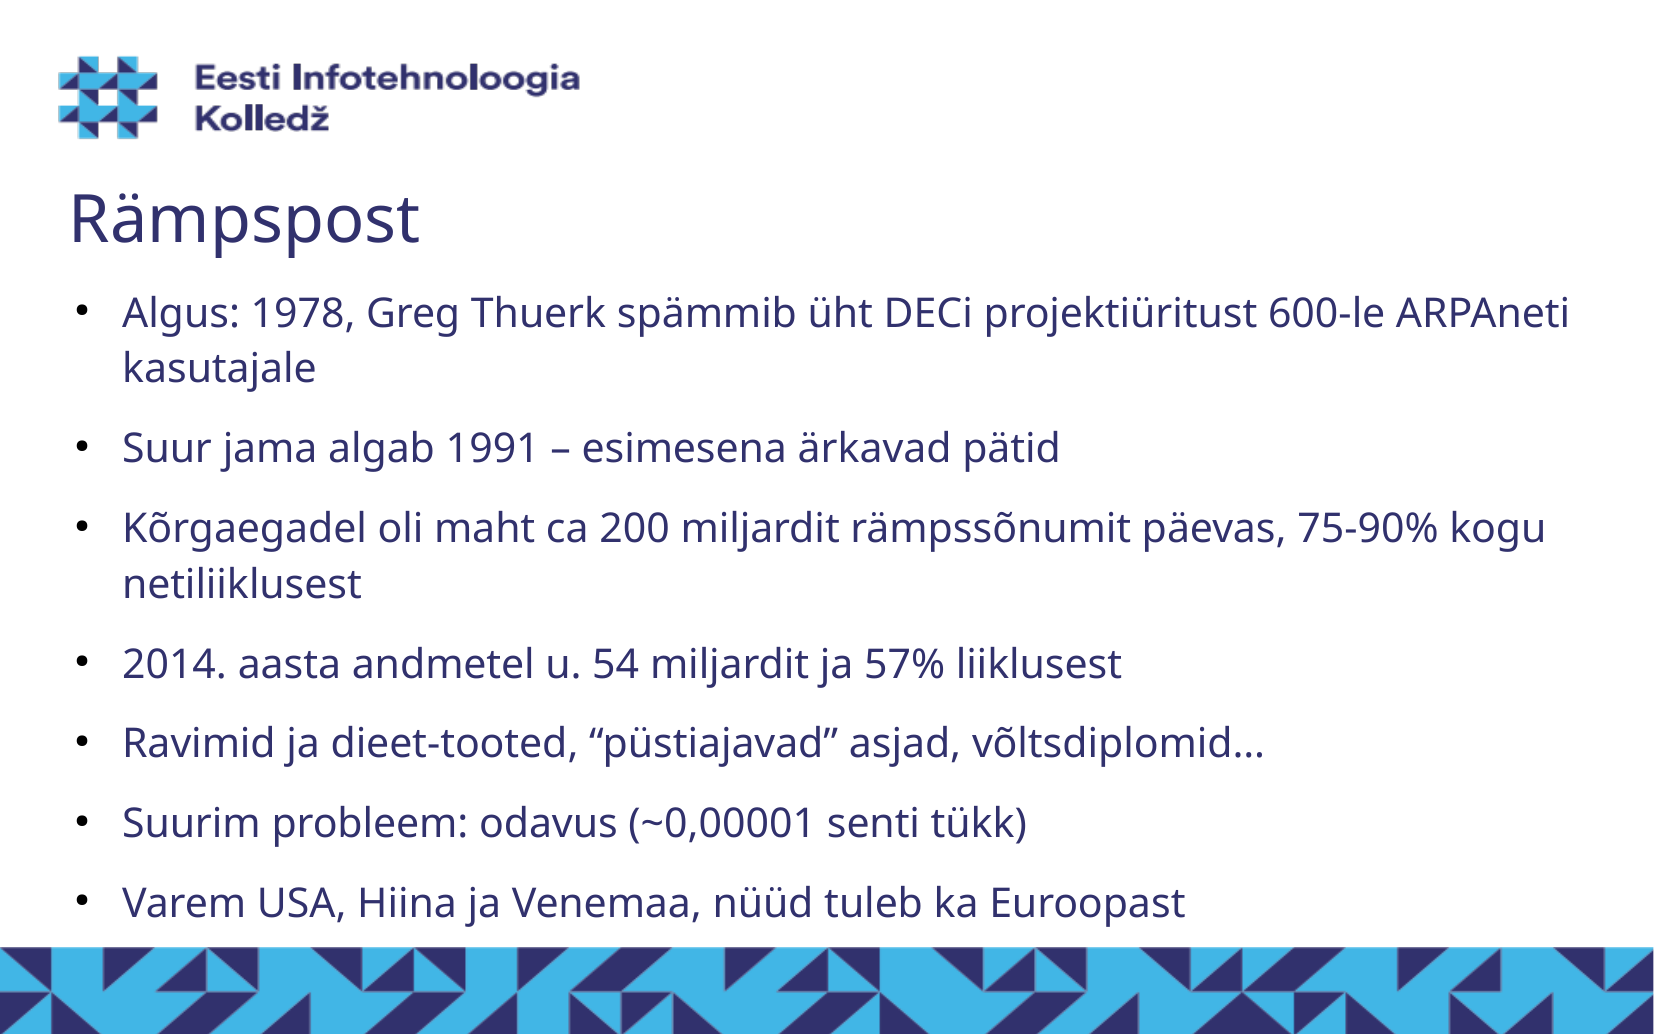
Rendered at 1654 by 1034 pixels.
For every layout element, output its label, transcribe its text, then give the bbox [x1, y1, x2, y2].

title Rämpspost [68, 147, 1536, 283]
list Algus: 1978, Greg Thuerk spämmib üht DECi projektiüritust 600-le ARPAneti kasutajale Suur jama algab 1991 – esimesena ärkavad pätid Kõrgaegadel oli maht ca 200 miljardit rämpssõnumit päevas, 75-90% kogu netiliiklusest 2014. aasta andmetel u. 54 miljardit ja 57% liiklusest Ravimid ja dieet-tooted, “püstiajavad” asjad, võltsdiplomid… Suurim probleem: odavus (~0,00001 senti tükk) Varem USA, Hiina ja Venemaa, nüüd tuleb ka Euroopast [59, 283, 1595, 936]
